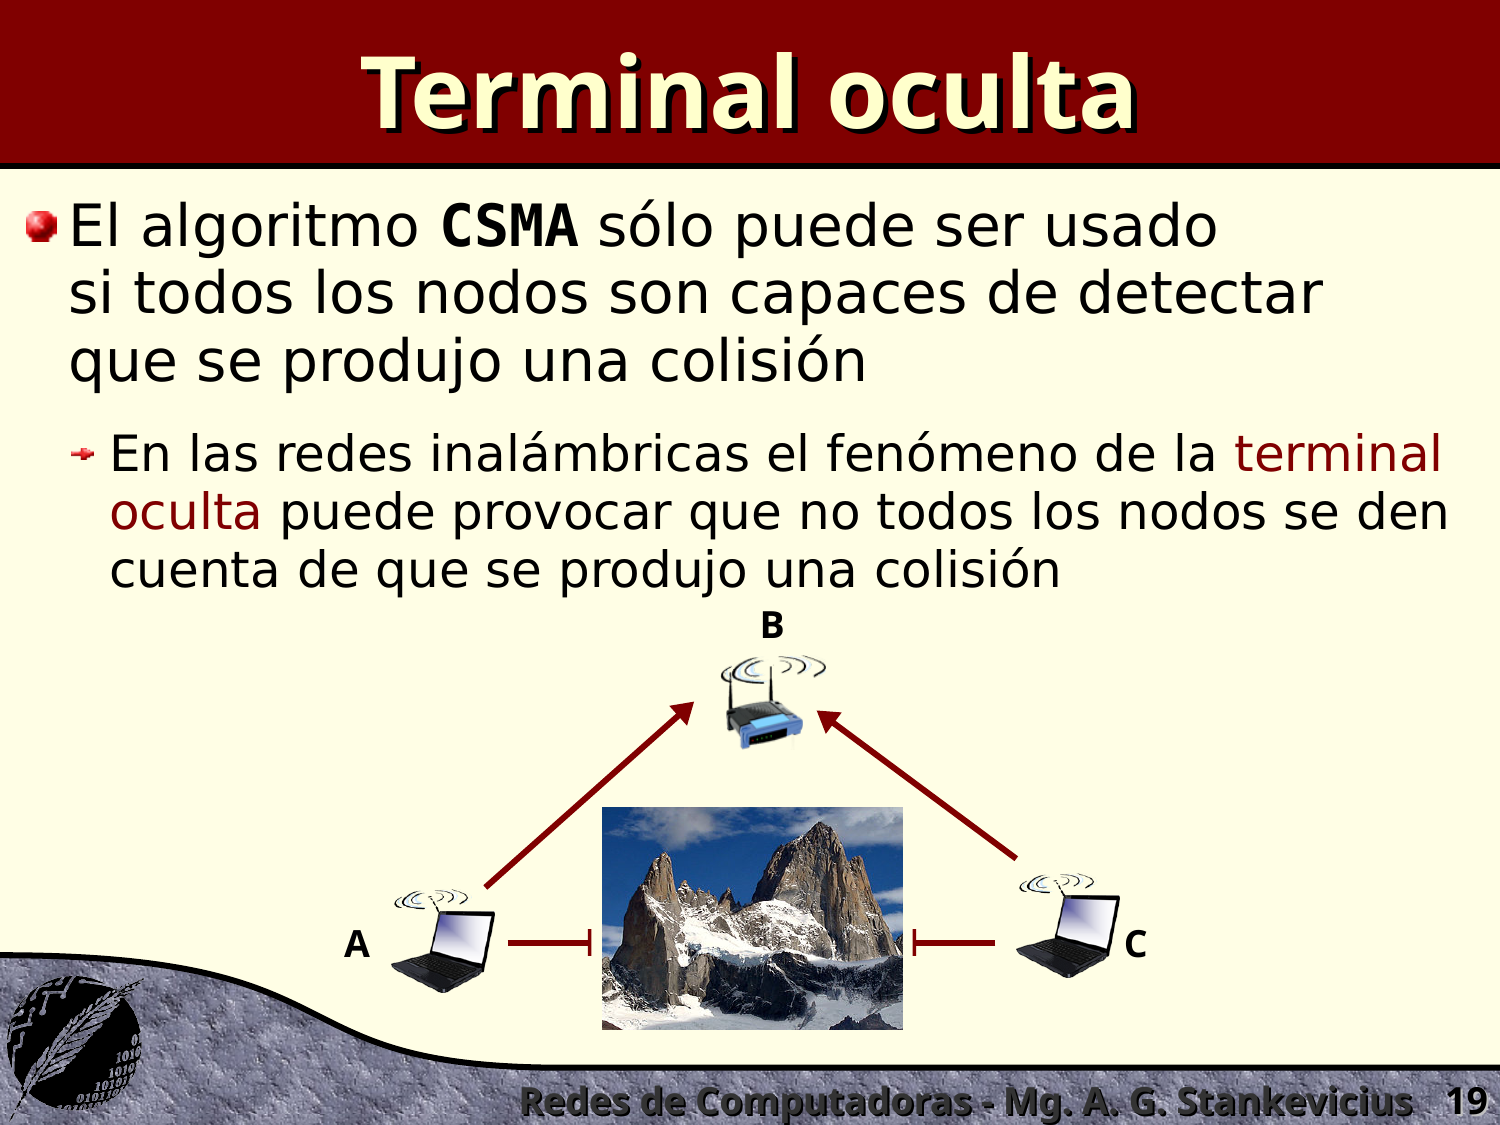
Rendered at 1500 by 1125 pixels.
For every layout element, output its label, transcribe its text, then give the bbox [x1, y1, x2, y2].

title Terminal oculta [15, 5, 1485, 160]
picture [602, 807, 903, 1030]
list El algoritmo CSMA sólo puede ser usado si todos los nodos son capaces de detectar que se produjo una colisión En las redes inalámbricas el fenómeno de la terminal oculta puede provocar que no todos los nodos se den cuenta de que se produjo una colisión [11, 192, 1486, 845]
picture [790, 1100, 795, 1110]
text_box B [744, 591, 799, 654]
picture [0, 959, 1500, 1125]
picture [1016, 871, 1120, 978]
text_box A [329, 910, 387, 978]
text_box C [1120, 910, 1163, 978]
picture [720, 654, 826, 751]
picture [1047, 1100, 1054, 1110]
picture [391, 887, 495, 993]
